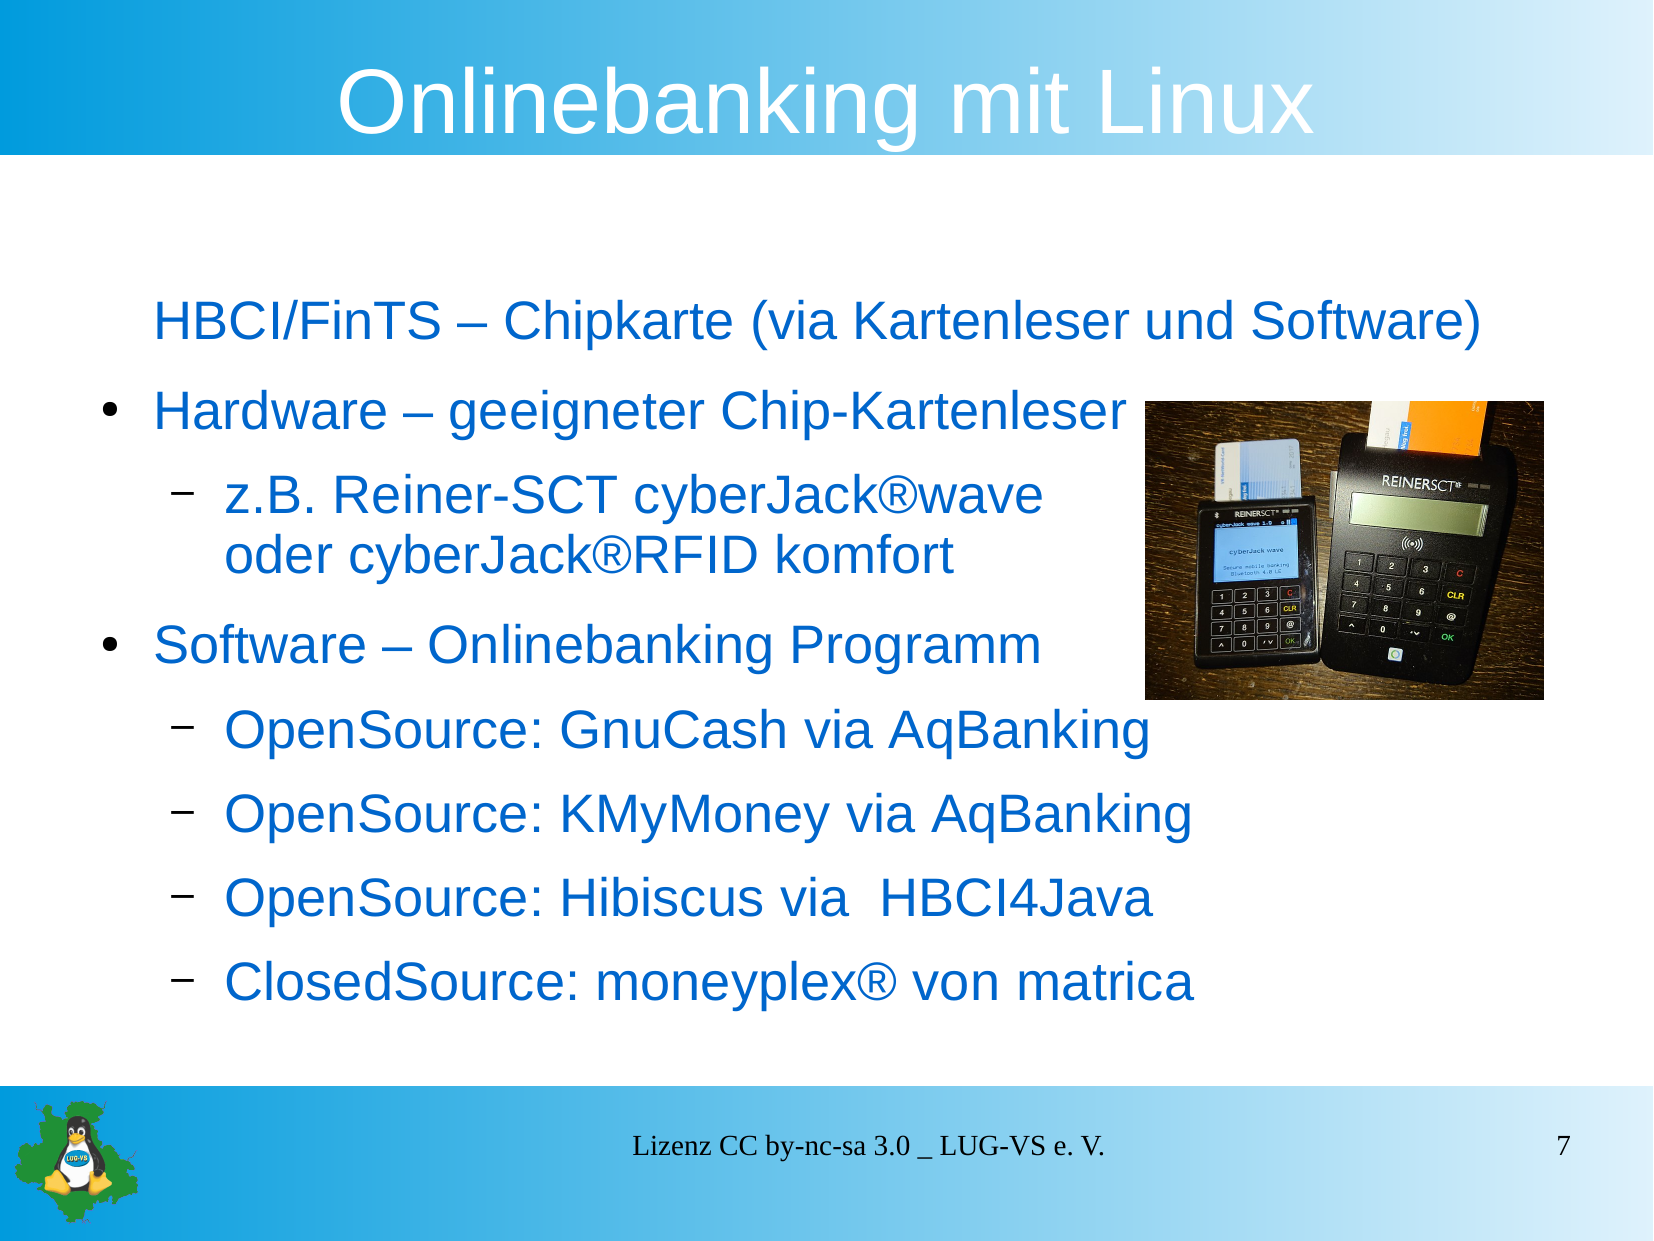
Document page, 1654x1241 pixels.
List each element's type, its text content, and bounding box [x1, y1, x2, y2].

picture [16, 1086, 142, 1241]
list HBCI/FinTS – Chipkarte (via Kartenleser und Software) Hardware – geeigneter Chip-Kartenleser z.B. Reiner-SCT cyberJack®wave oder cyberJack®RFID komfort Software – Onlinebanking Programm OpenSource: GnuCash via AqBanking OpenSource: KMyMoney via AqBanking OpenSource: Hibiscus via HBCI4Java ClosedSource: moneyplex® von matrica [82, 290, 1571, 1010]
picture [1145, 401, 1544, 700]
text_box [82, 49, 1571, 155]
